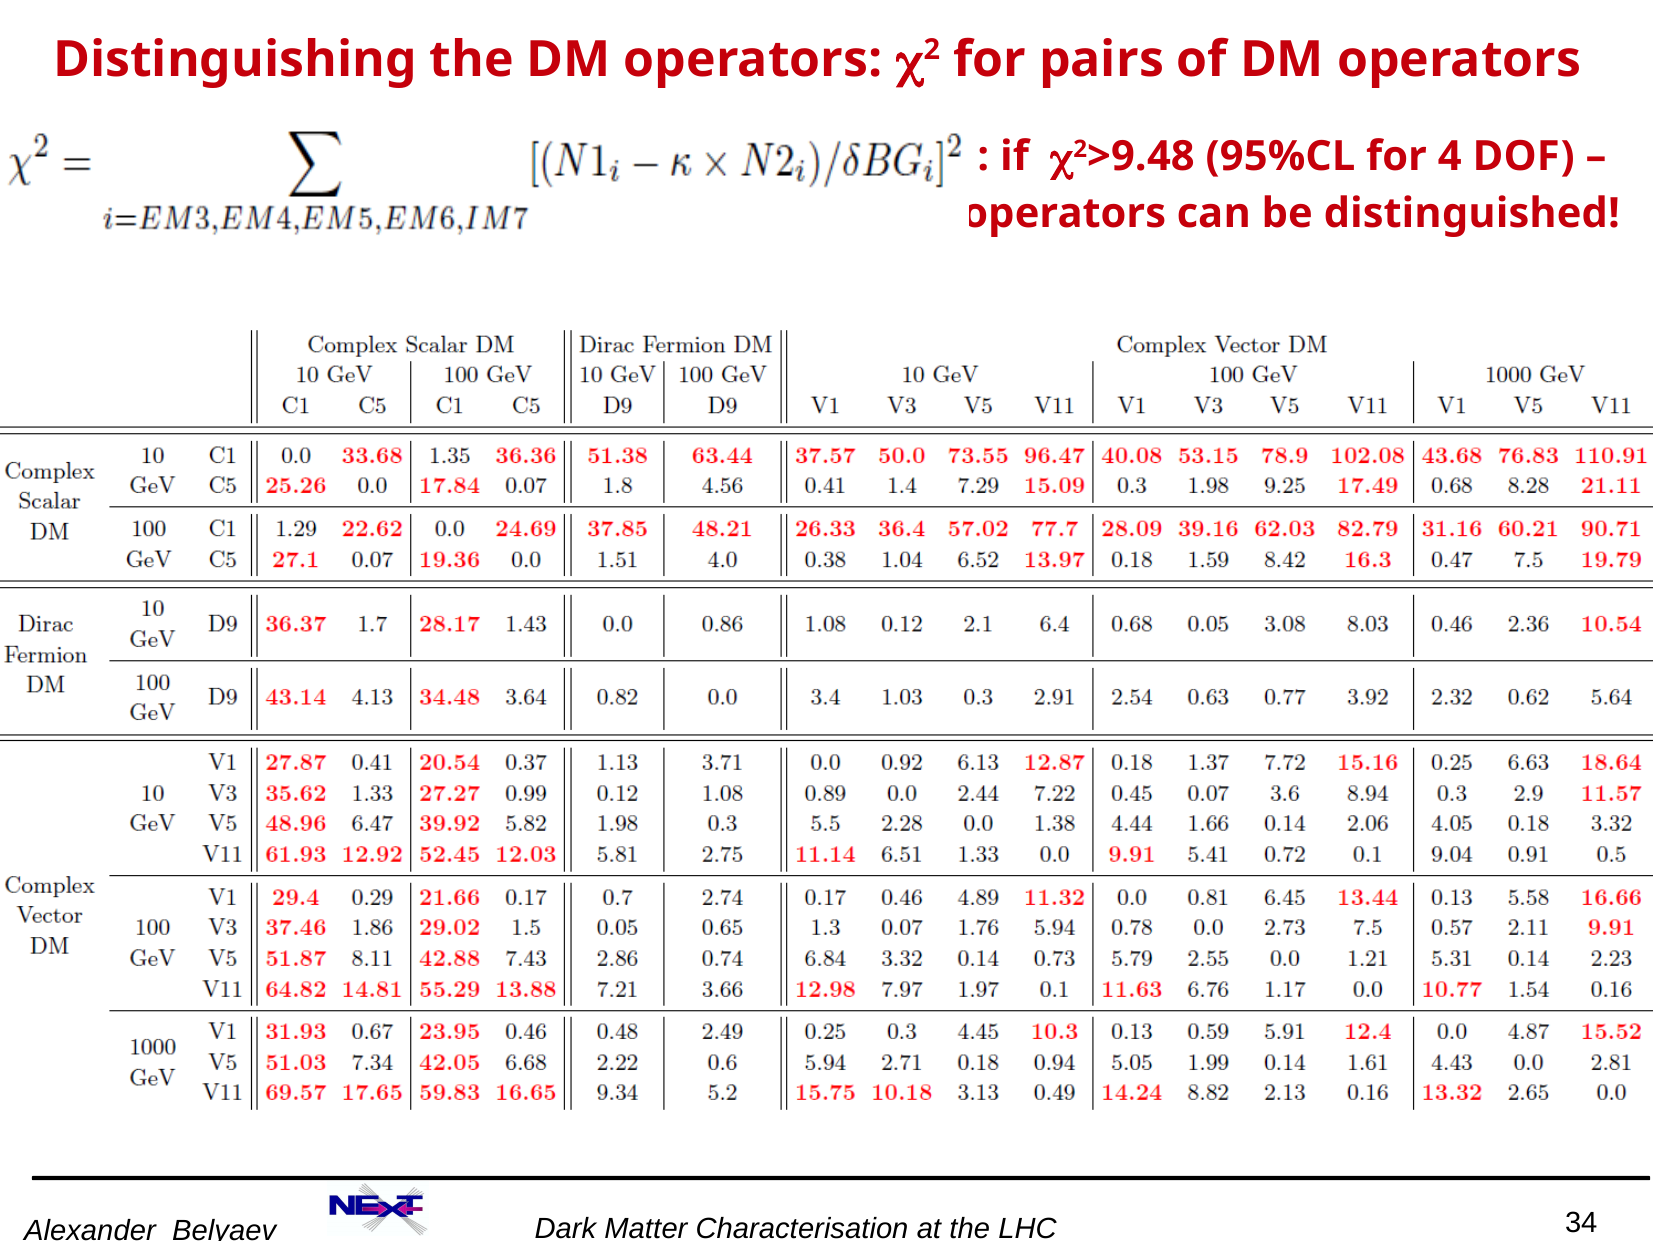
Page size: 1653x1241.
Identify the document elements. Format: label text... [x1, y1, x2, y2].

picture [327, 1181, 429, 1236]
picture [0, 94, 969, 237]
title Distinguishing the DM operators: c2 for pairs of DM operators [35, 19, 1595, 95]
text_box : if c2>9.48 (95%CL for 4 DOF) – operators can be distinguished! [962, 124, 1642, 242]
picture [0, 328, 1653, 1111]
